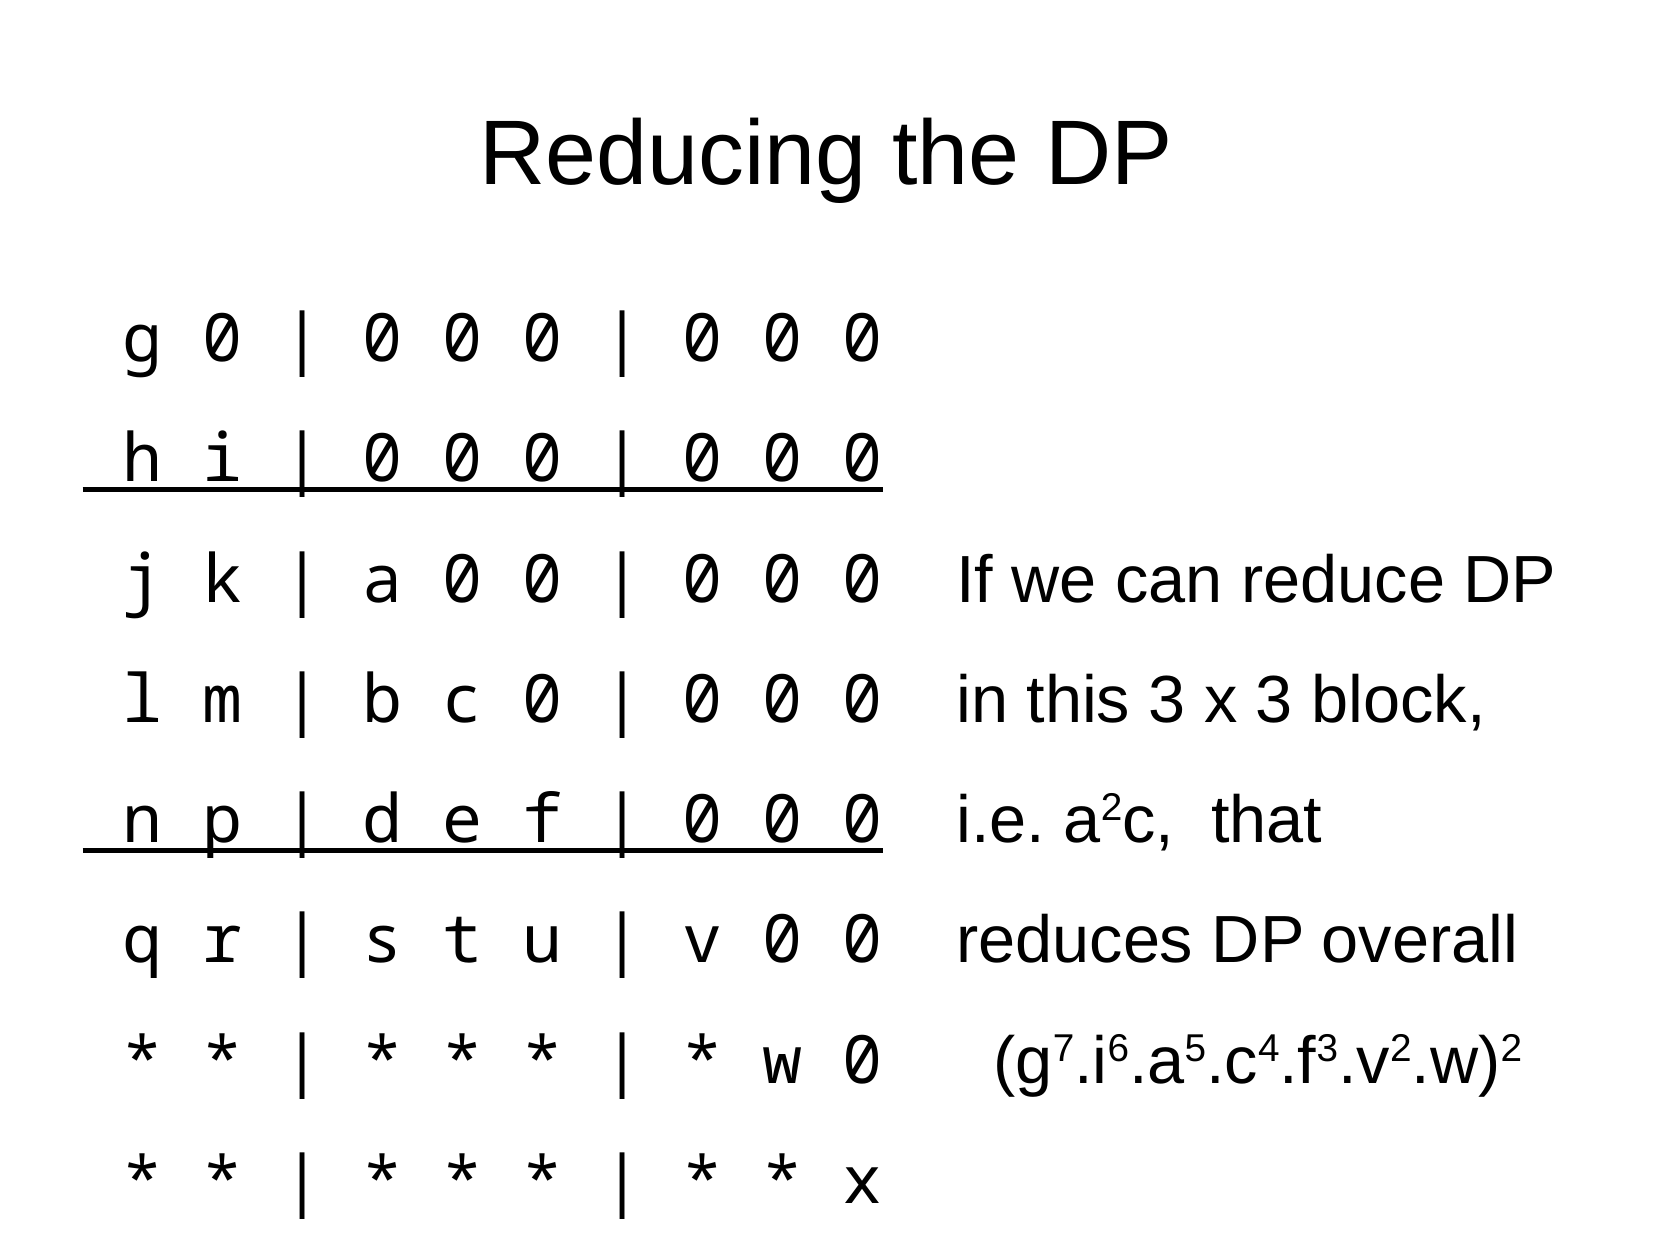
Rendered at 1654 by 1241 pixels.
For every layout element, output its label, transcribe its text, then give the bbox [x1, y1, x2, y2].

title Reducing the DP [82, 49, 1571, 257]
list g 0 | 0 0 0 | 0 0 0 h i | 0 0 0 | 0 0 0 j k | a 0 0 | 0 0 0 If we can reduce DP l m | b c 0 | 0 0 0 in this 3 x 3 block, n p | d e f | 0 0 0 i.e. a2c, that q r | s t u | v 0 0 reduces DP overall * * | * * * | * w 0 (g7.i6.a5.c4.f3.v2.w)2 * * | * * * | * * x [82, 290, 1571, 1109]
